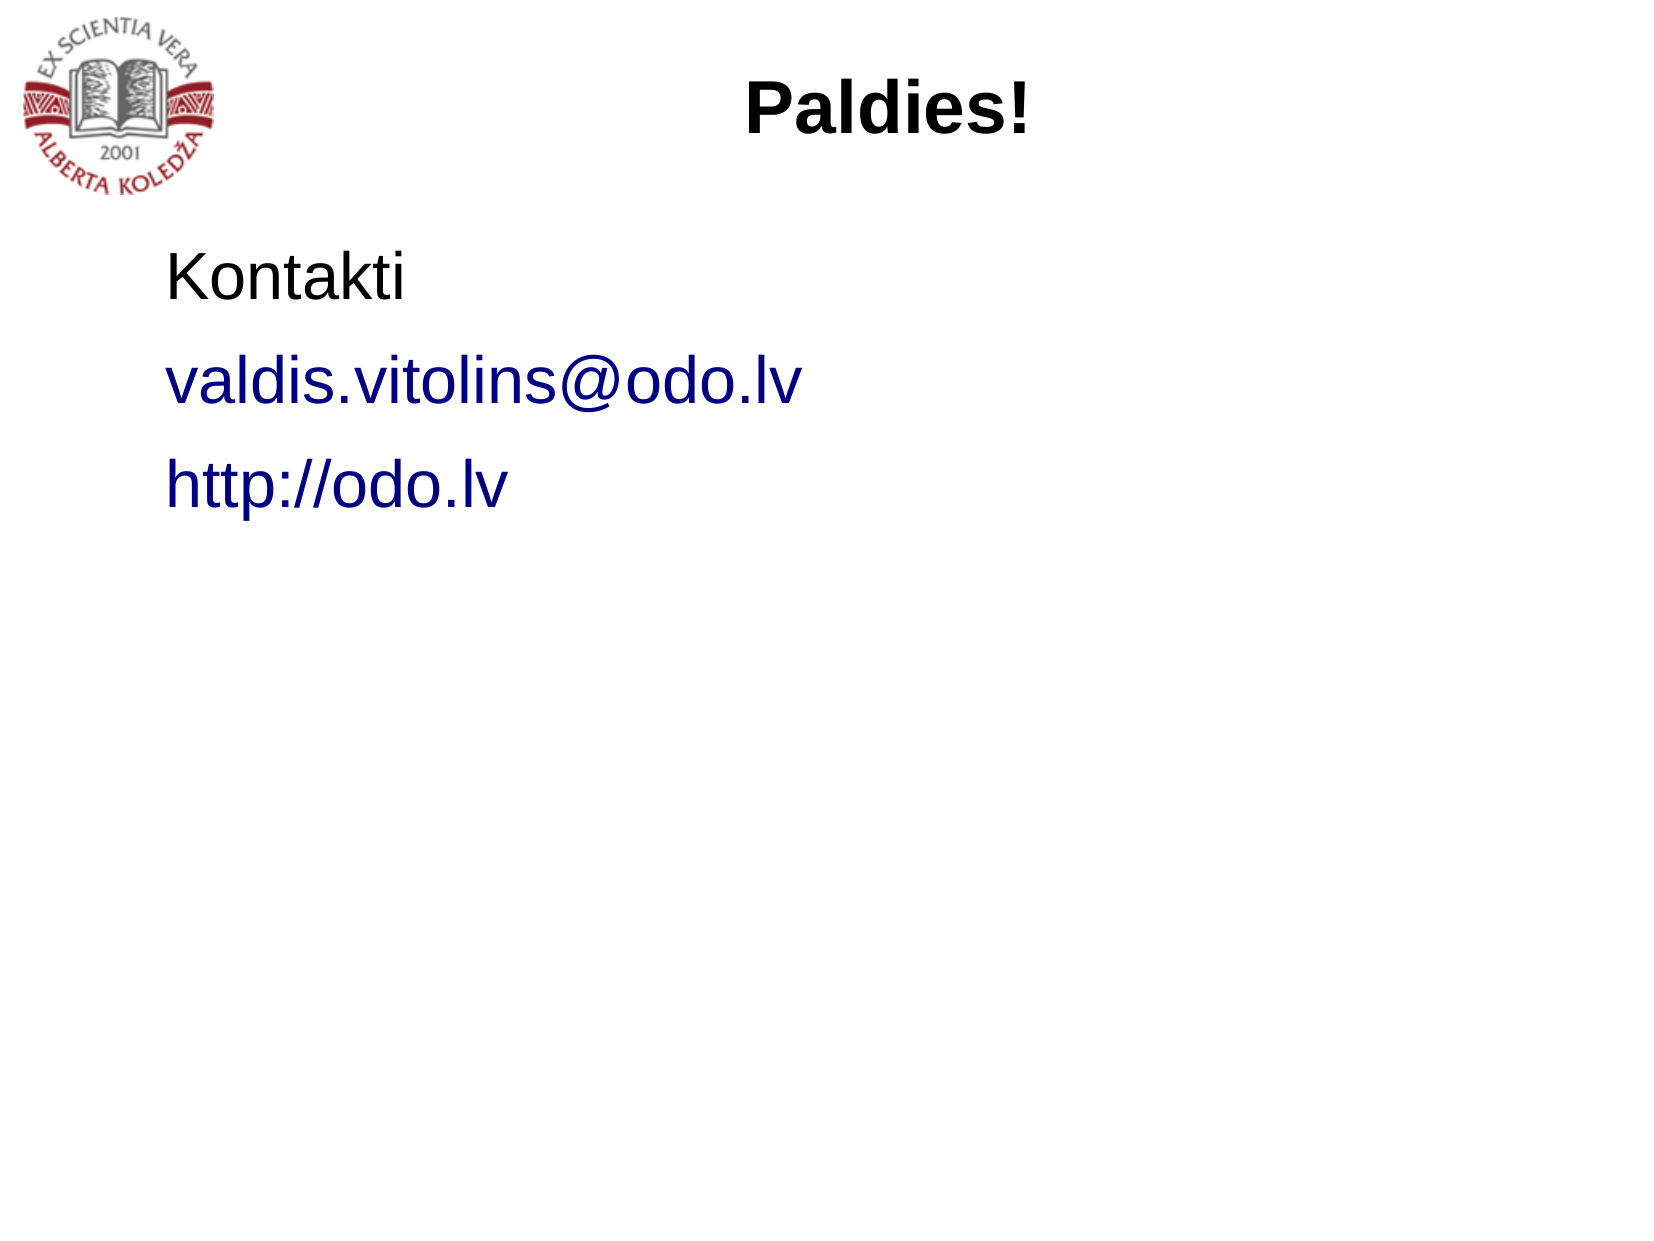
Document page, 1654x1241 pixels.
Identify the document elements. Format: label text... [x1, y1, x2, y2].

picture [23, 17, 214, 195]
list Kontakti valdis.vitolins@odo.lv http://odo.lv [94, 238, 1583, 1058]
title Paldies! [206, 49, 1571, 166]
